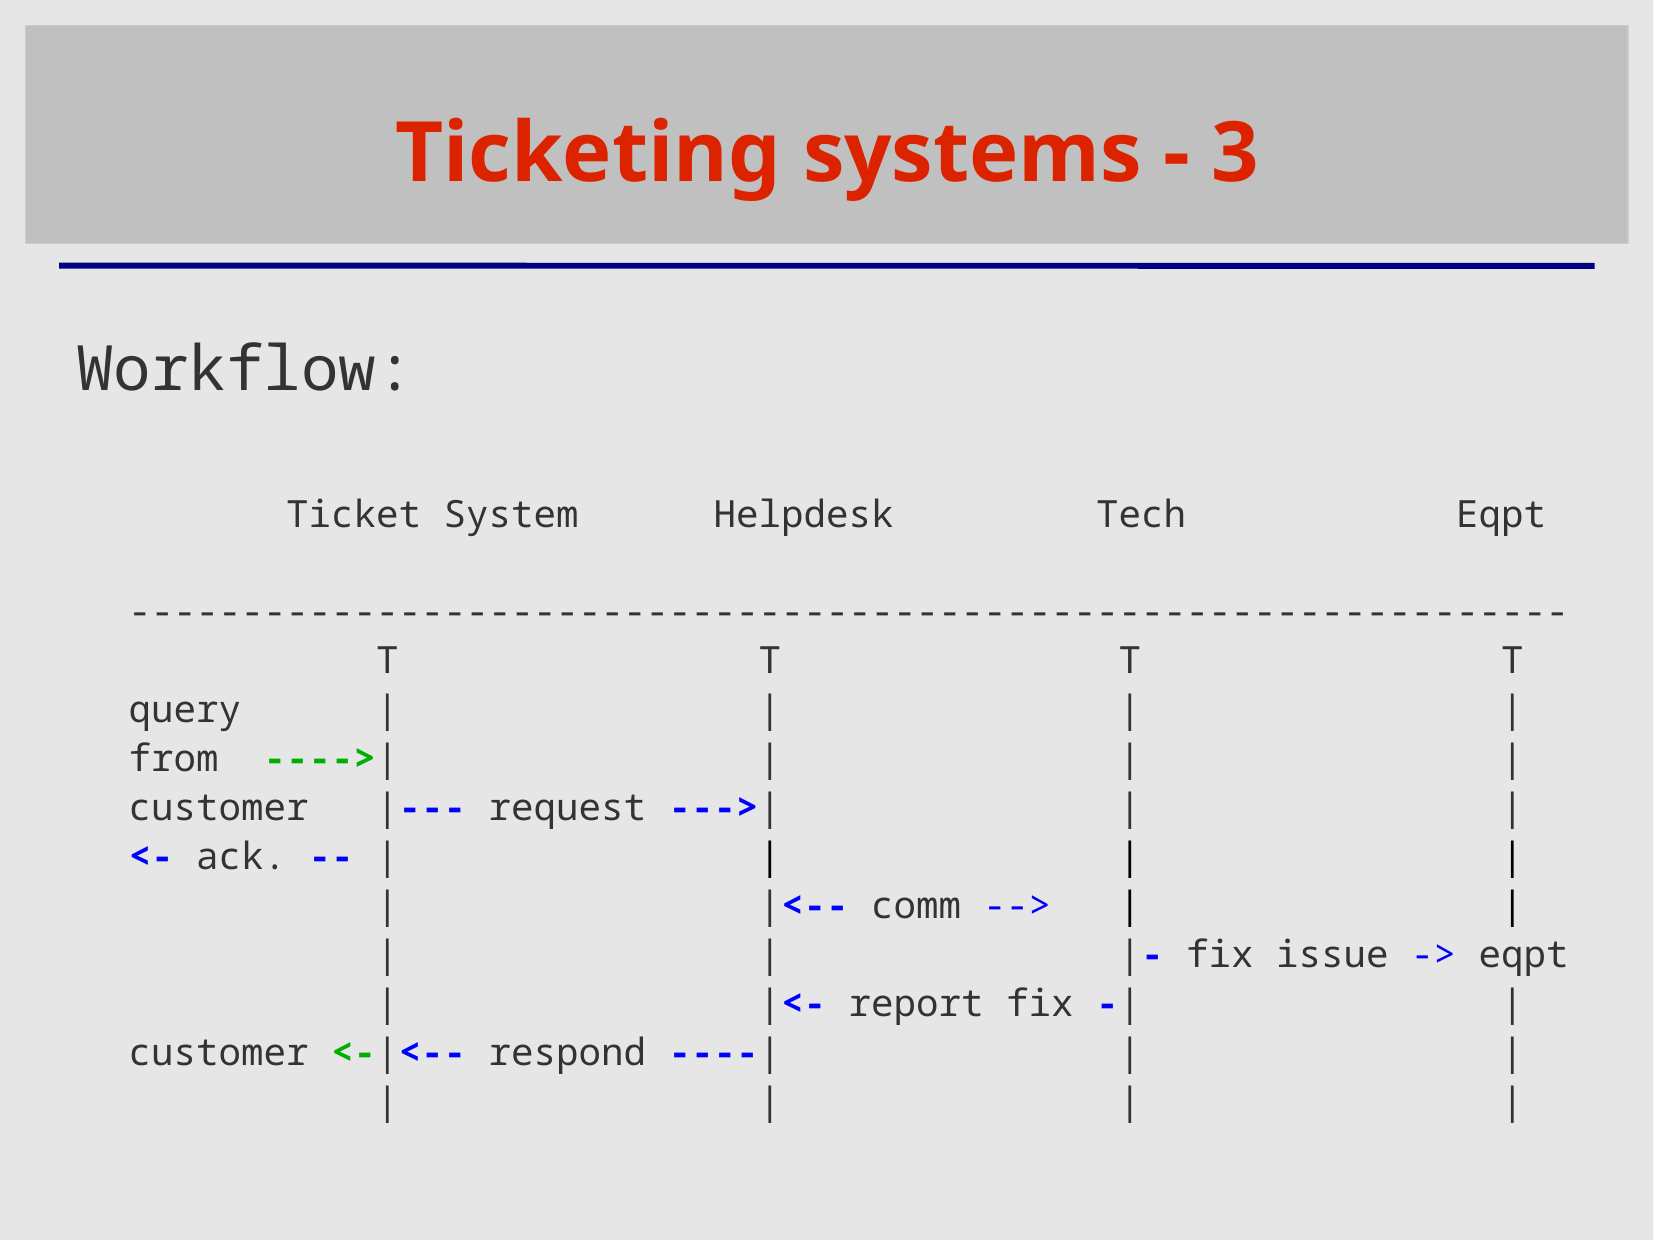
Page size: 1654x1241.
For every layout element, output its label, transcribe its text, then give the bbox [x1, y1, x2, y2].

list Workflow: Ticket System Helpdesk Tech Eqpt ---------------------------------------------------------------- T T T T query | | | | from ---->| | | | customer |--- request --->| | | <- ack. -- | | | | | |<-- comm --> | | | | |- fix issue -> eqpt | |<- report fix -| | customer <-|<-- respond ----| | | | | | | [59, 324, 1595, 1135]
title Ticketing systems - 3 [121, 46, 1534, 254]
